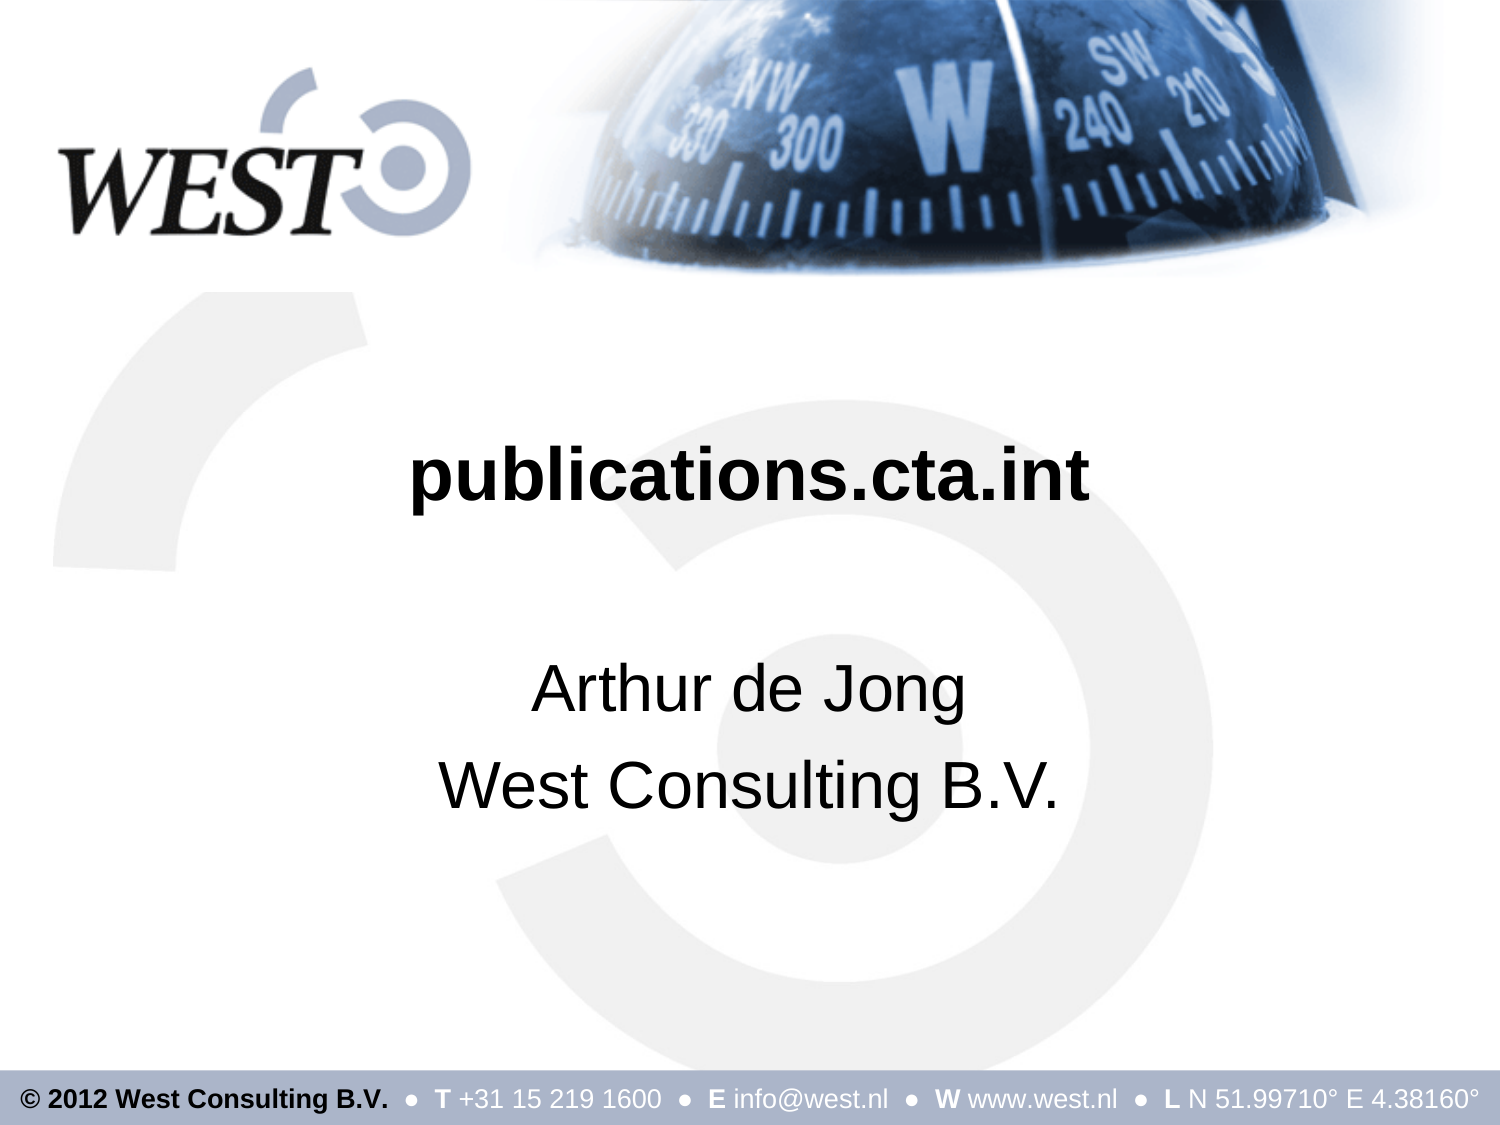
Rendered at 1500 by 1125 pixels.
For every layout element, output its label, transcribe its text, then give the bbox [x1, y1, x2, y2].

picture [53, 0, 1500, 1070]
subtitle Arthur de Jong West Consulting B.V. [225, 637, 1276, 926]
title publications.cta.int [112, 349, 1388, 591]
